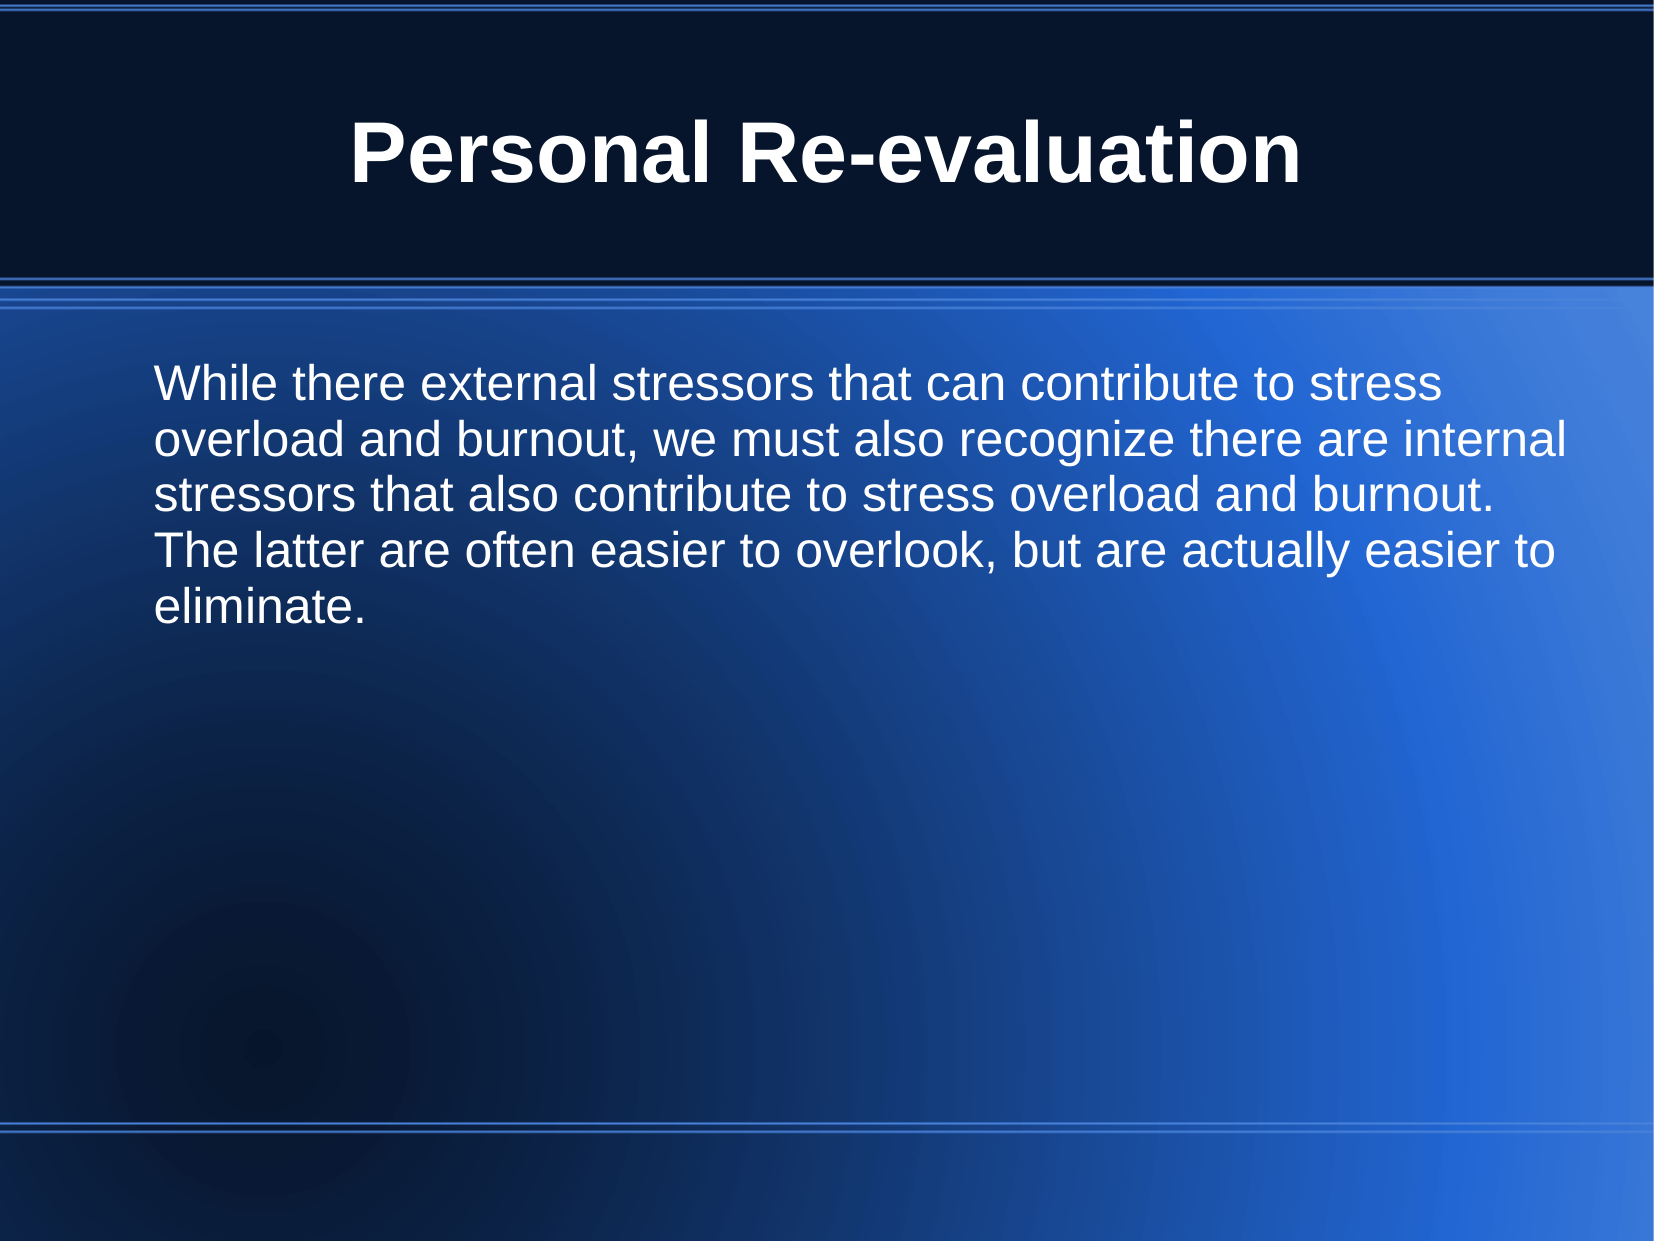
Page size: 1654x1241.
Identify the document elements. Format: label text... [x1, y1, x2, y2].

picture [0, 0, 1654, 1241]
list While there external stressors that can contribute to stress overload and burnout, we must also recognize there are internal stressors that also contribute to stress overload and burnout. The latter are often easier to overlook, but are actually easier to eliminate. [82, 355, 1571, 1058]
title Personal Re-evaluation [82, 49, 1571, 257]
